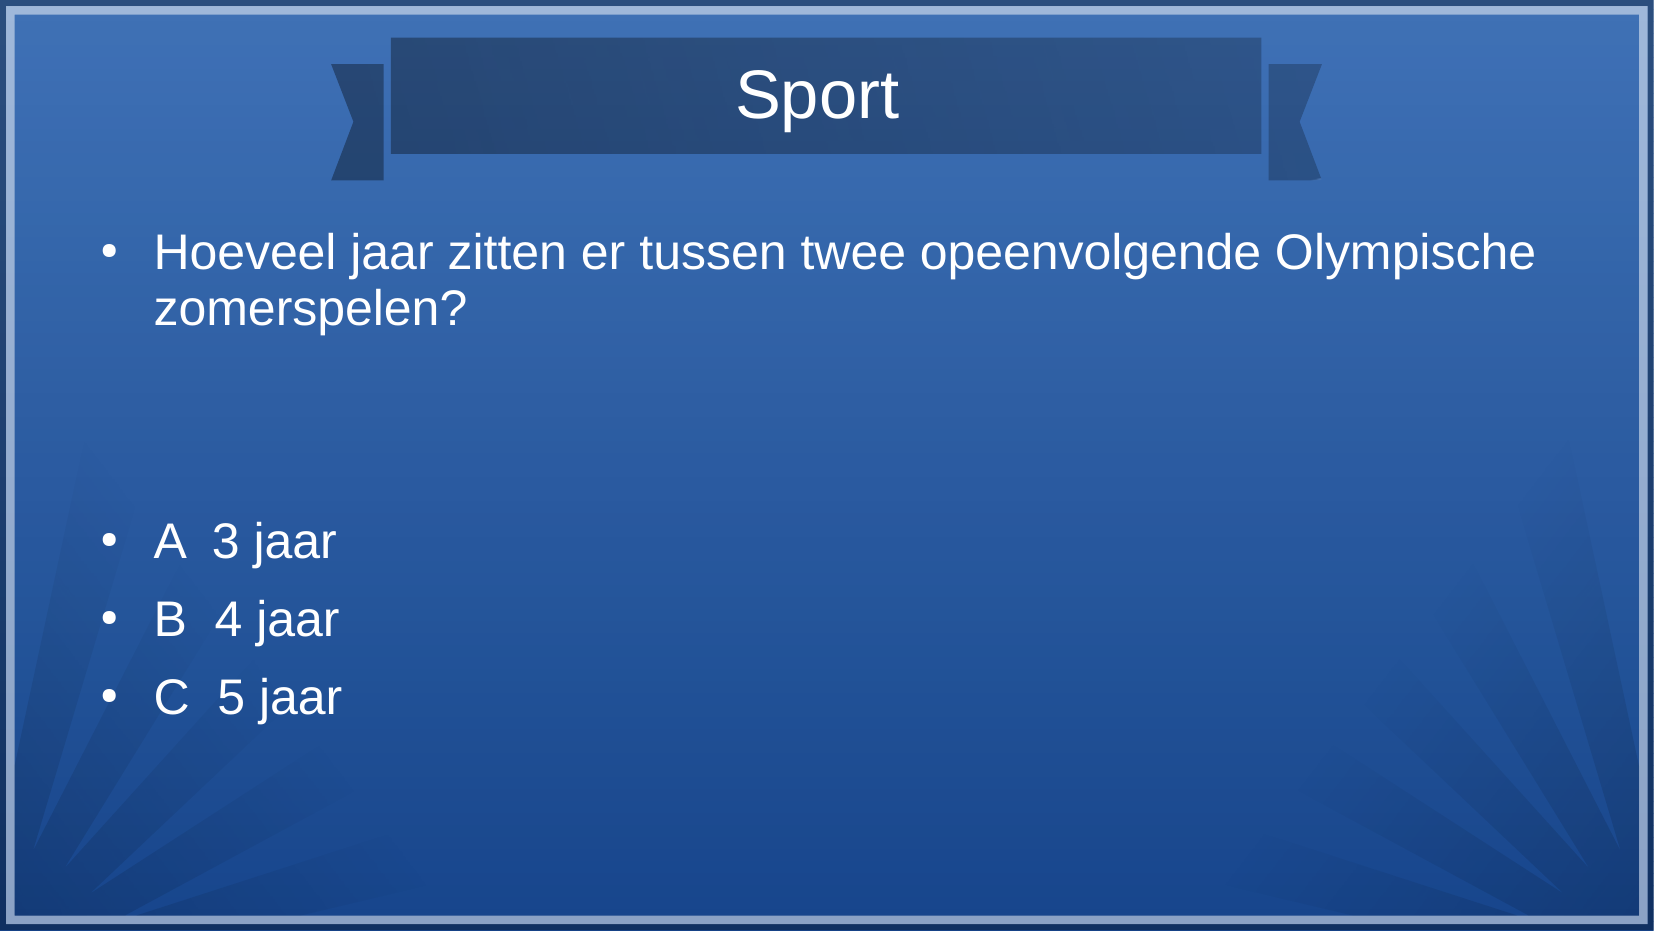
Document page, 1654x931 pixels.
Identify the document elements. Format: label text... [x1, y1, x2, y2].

title Sport [389, 35, 1264, 154]
list Hoeveel jaar zitten er tussen twee opeenvolgende Olympische zomerspelen? A 3 jaar B 4 jaar C 5 jaar [82, 224, 1571, 848]
